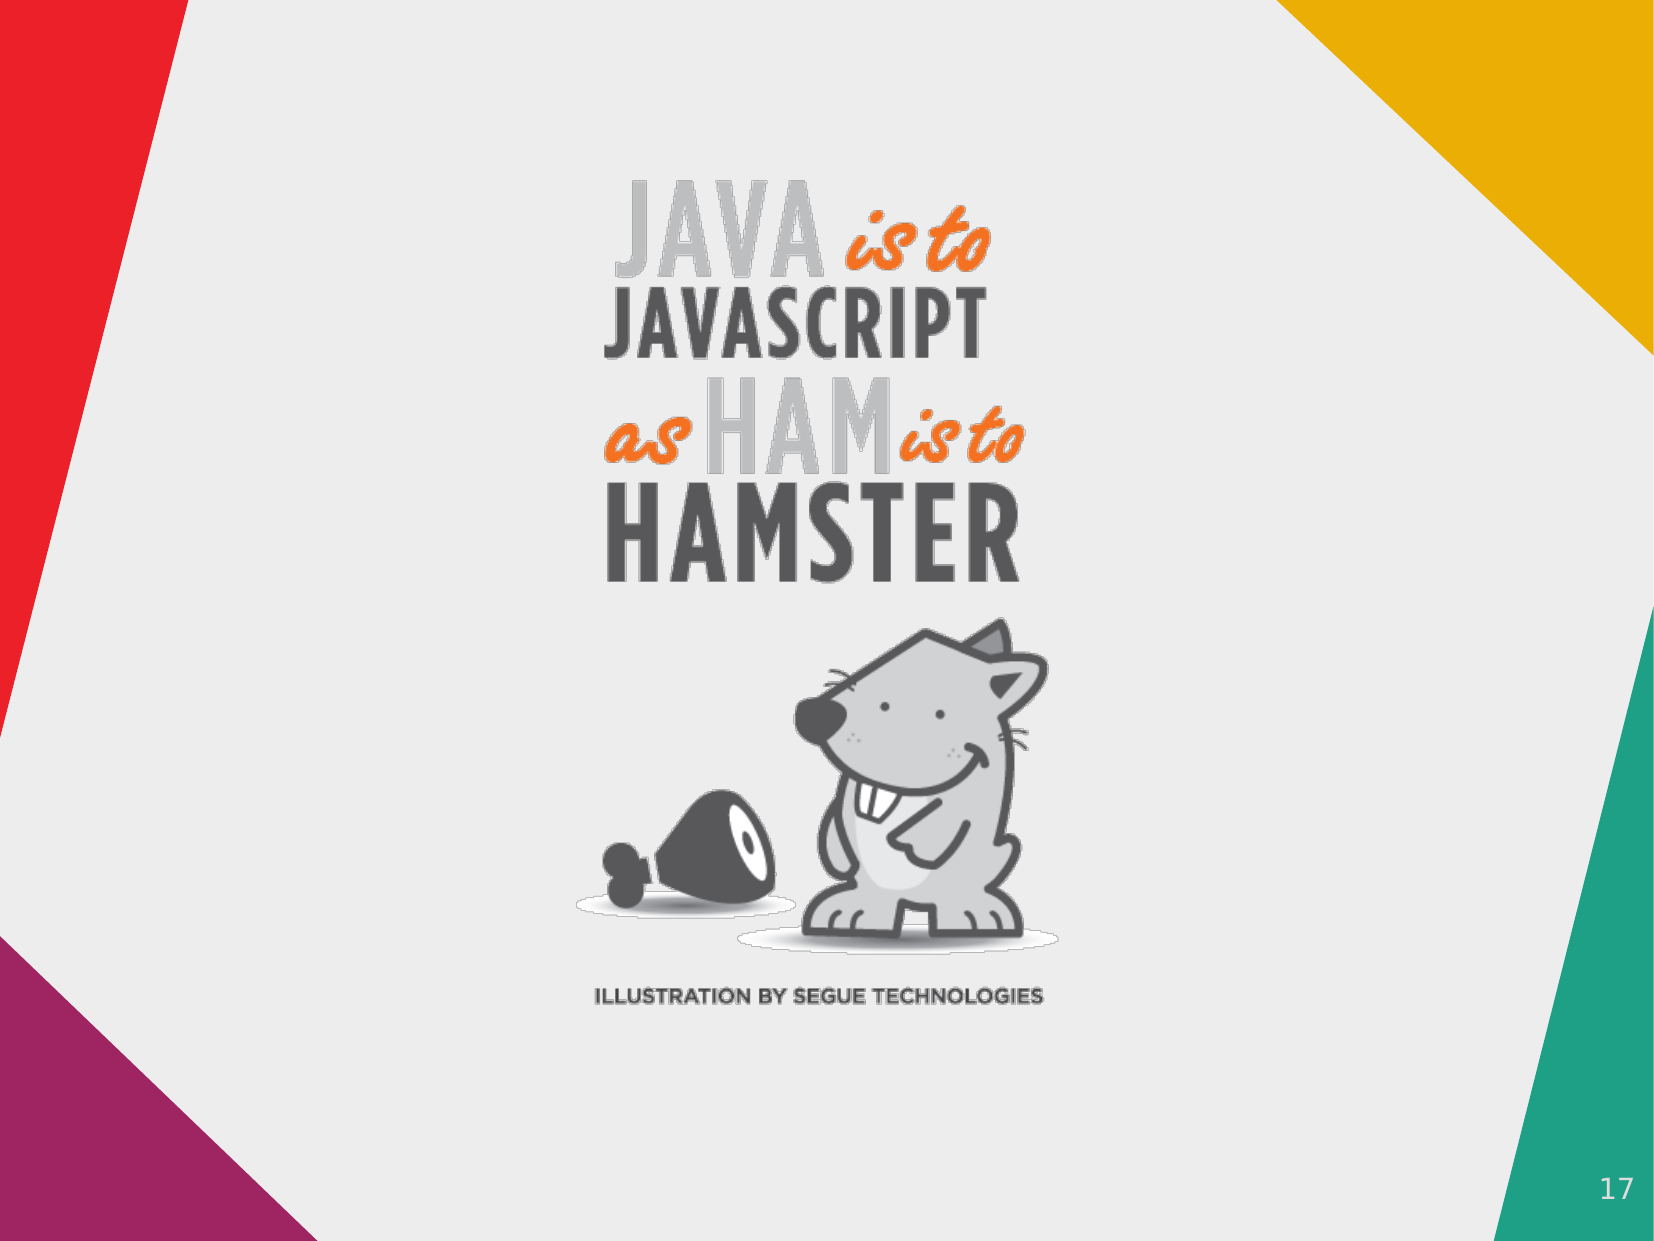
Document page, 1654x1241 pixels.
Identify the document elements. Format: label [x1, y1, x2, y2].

picture [525, 134, 1113, 1028]
